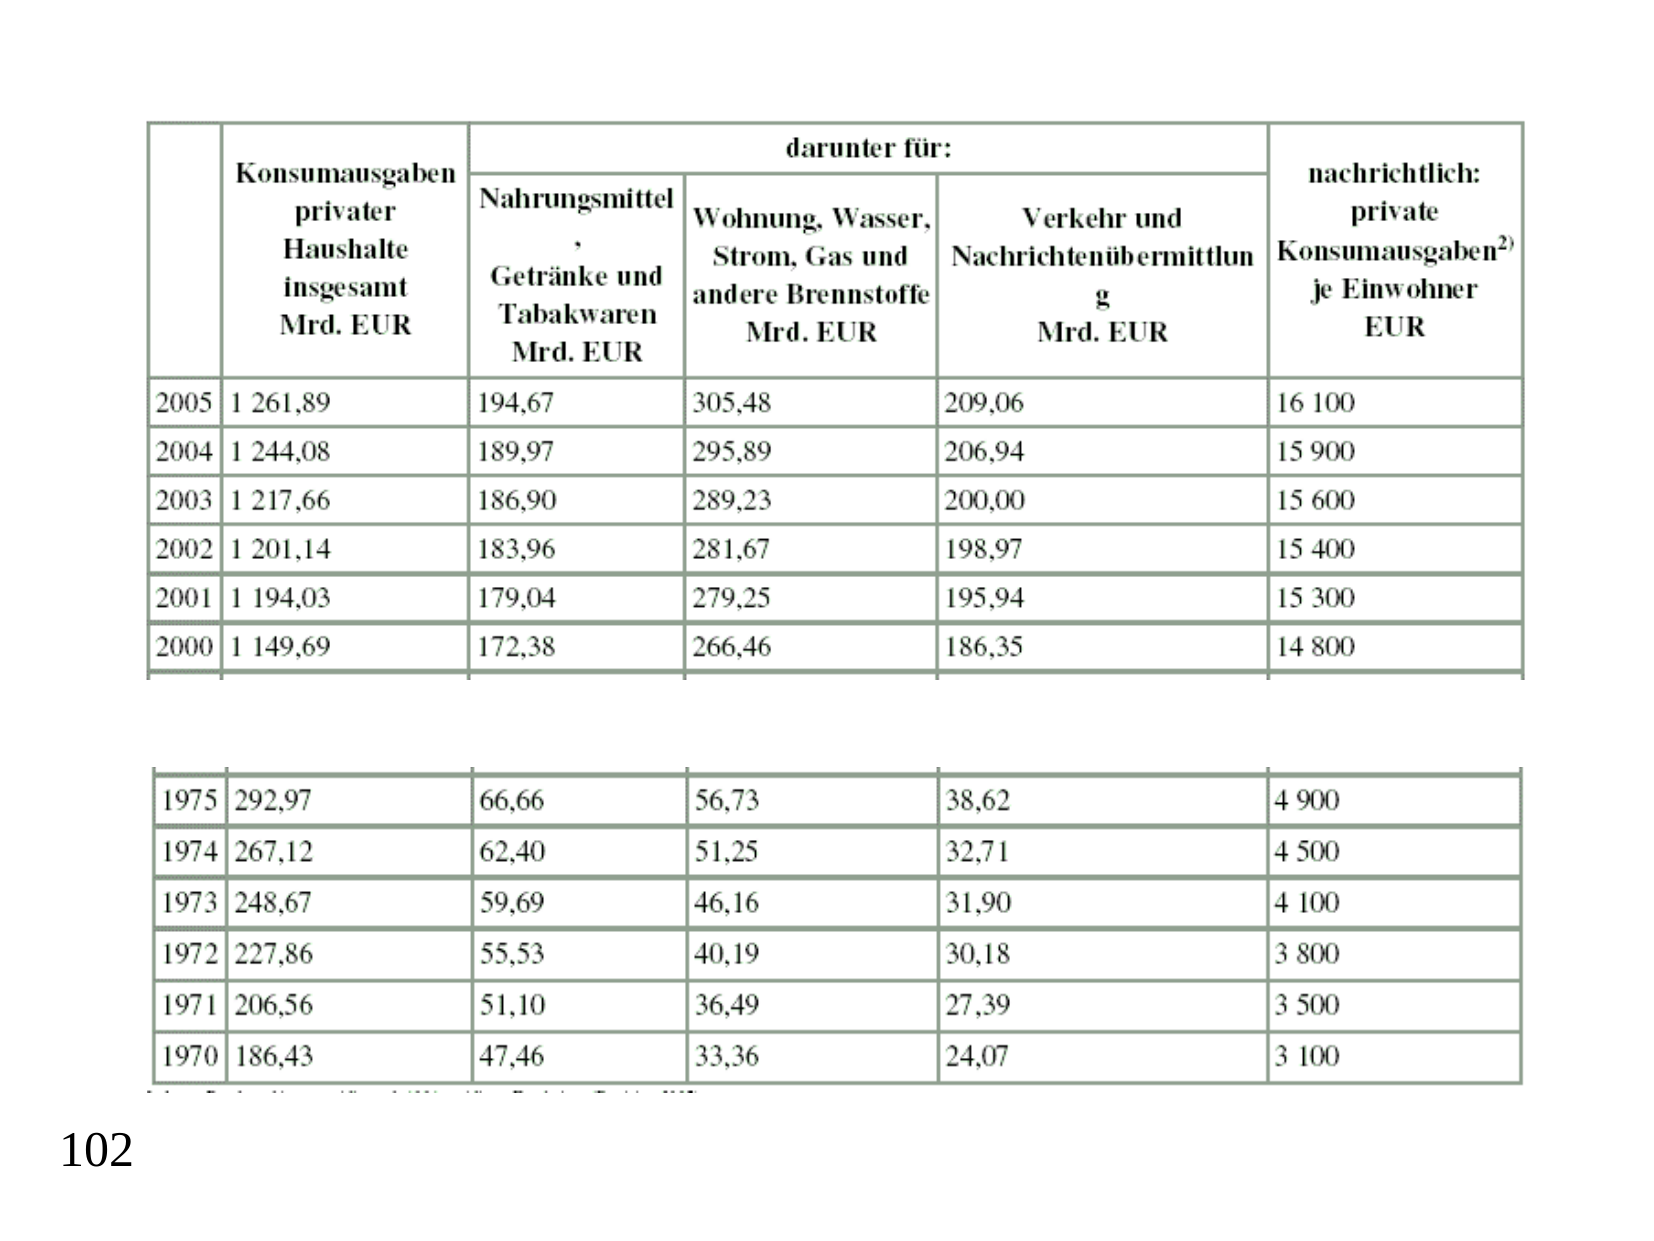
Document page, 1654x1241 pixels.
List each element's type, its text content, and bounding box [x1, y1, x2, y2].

picture [147, 767, 1536, 1093]
text_box <Nummer> [59, 1122, 295, 1183]
picture [136, 118, 1536, 680]
